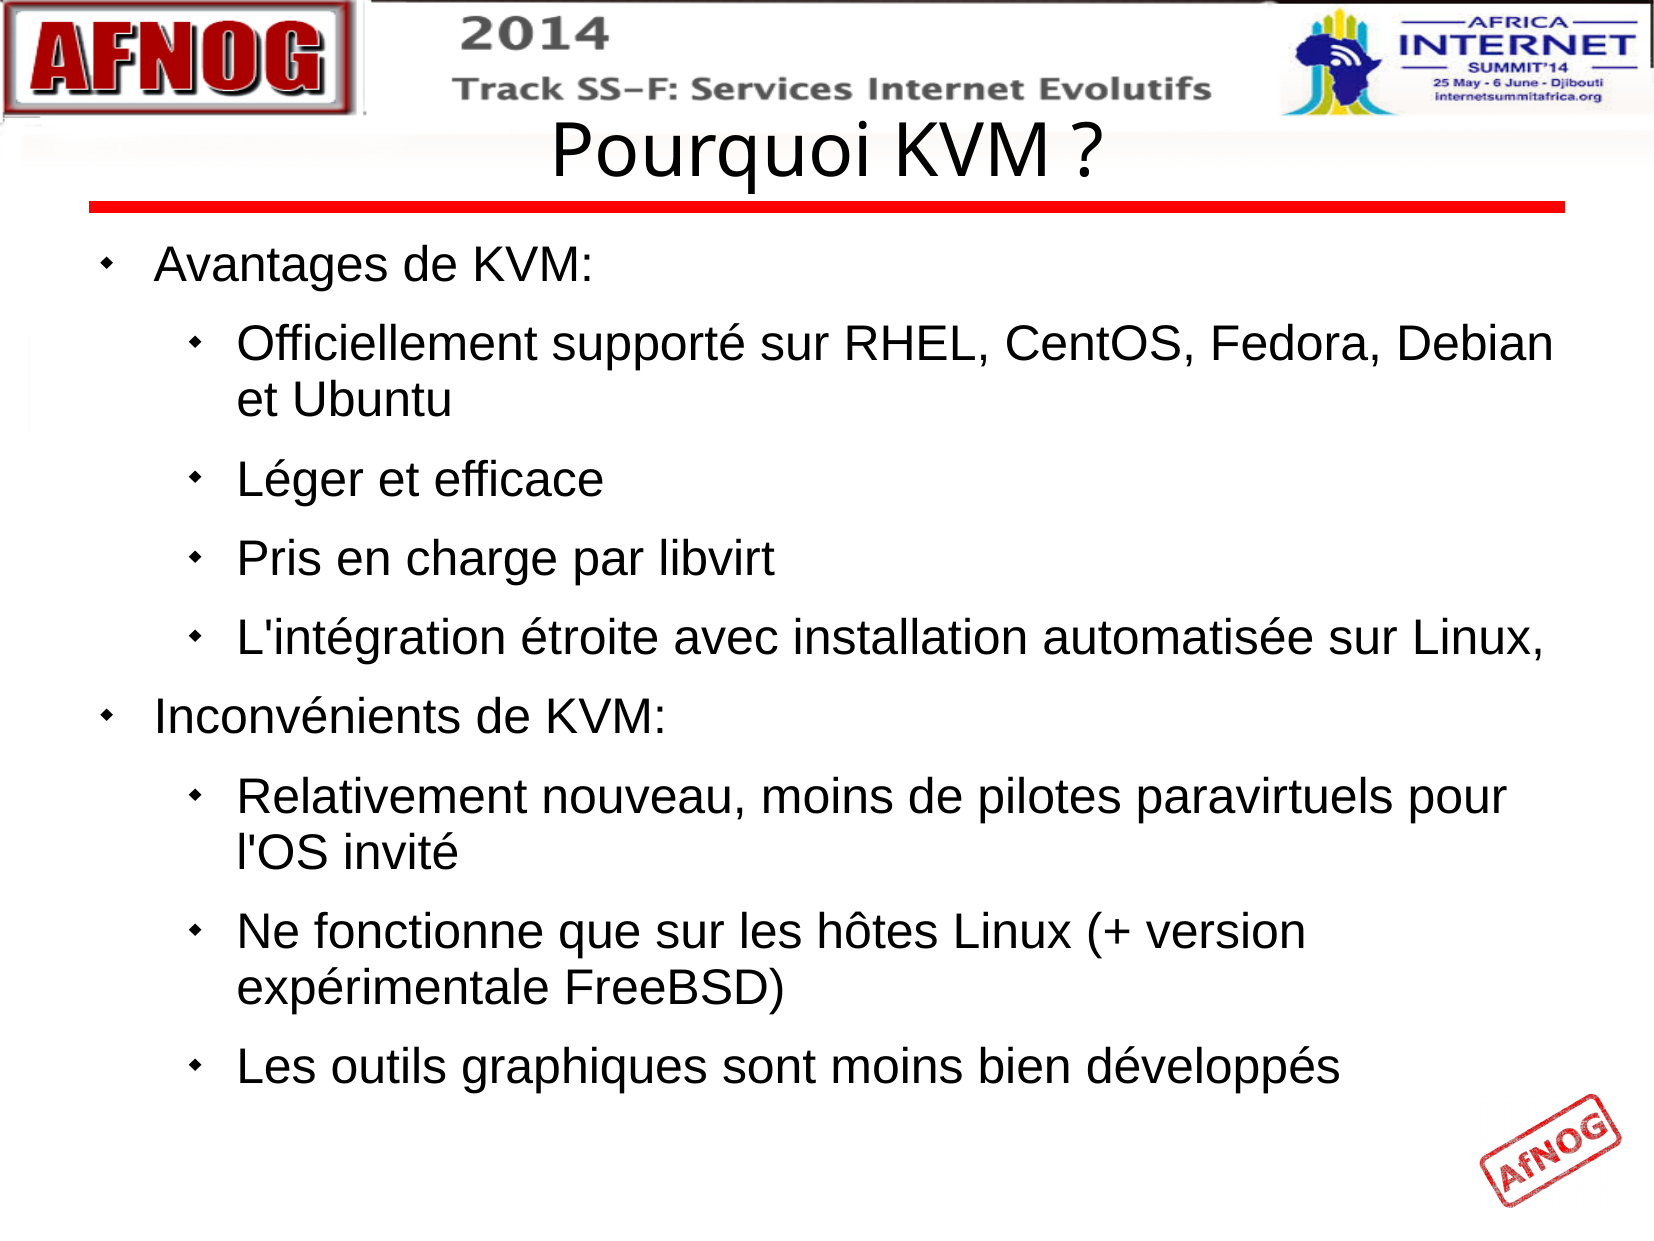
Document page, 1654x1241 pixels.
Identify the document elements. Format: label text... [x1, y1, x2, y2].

list Avantages de KVM: Officiellement supporté sur RHEL, CentOS, Fedora, Debian et Ubuntu Léger et efficace Pris en charge par libvirt L'intégration étroite avec installation automatisée sur Linux, Inconvénients de KVM: Relativement nouveau, moins de pilotes paravirtuels pour l'OS invité Ne fonctionne que sur les hôtes Linux (+ version expérimentale FreeBSD) Les outils graphiques sont moins bien développés [82, 236, 1571, 1101]
title Pourquoi KVM ? [82, 59, 1571, 236]
picture [0, 0, 1654, 1241]
